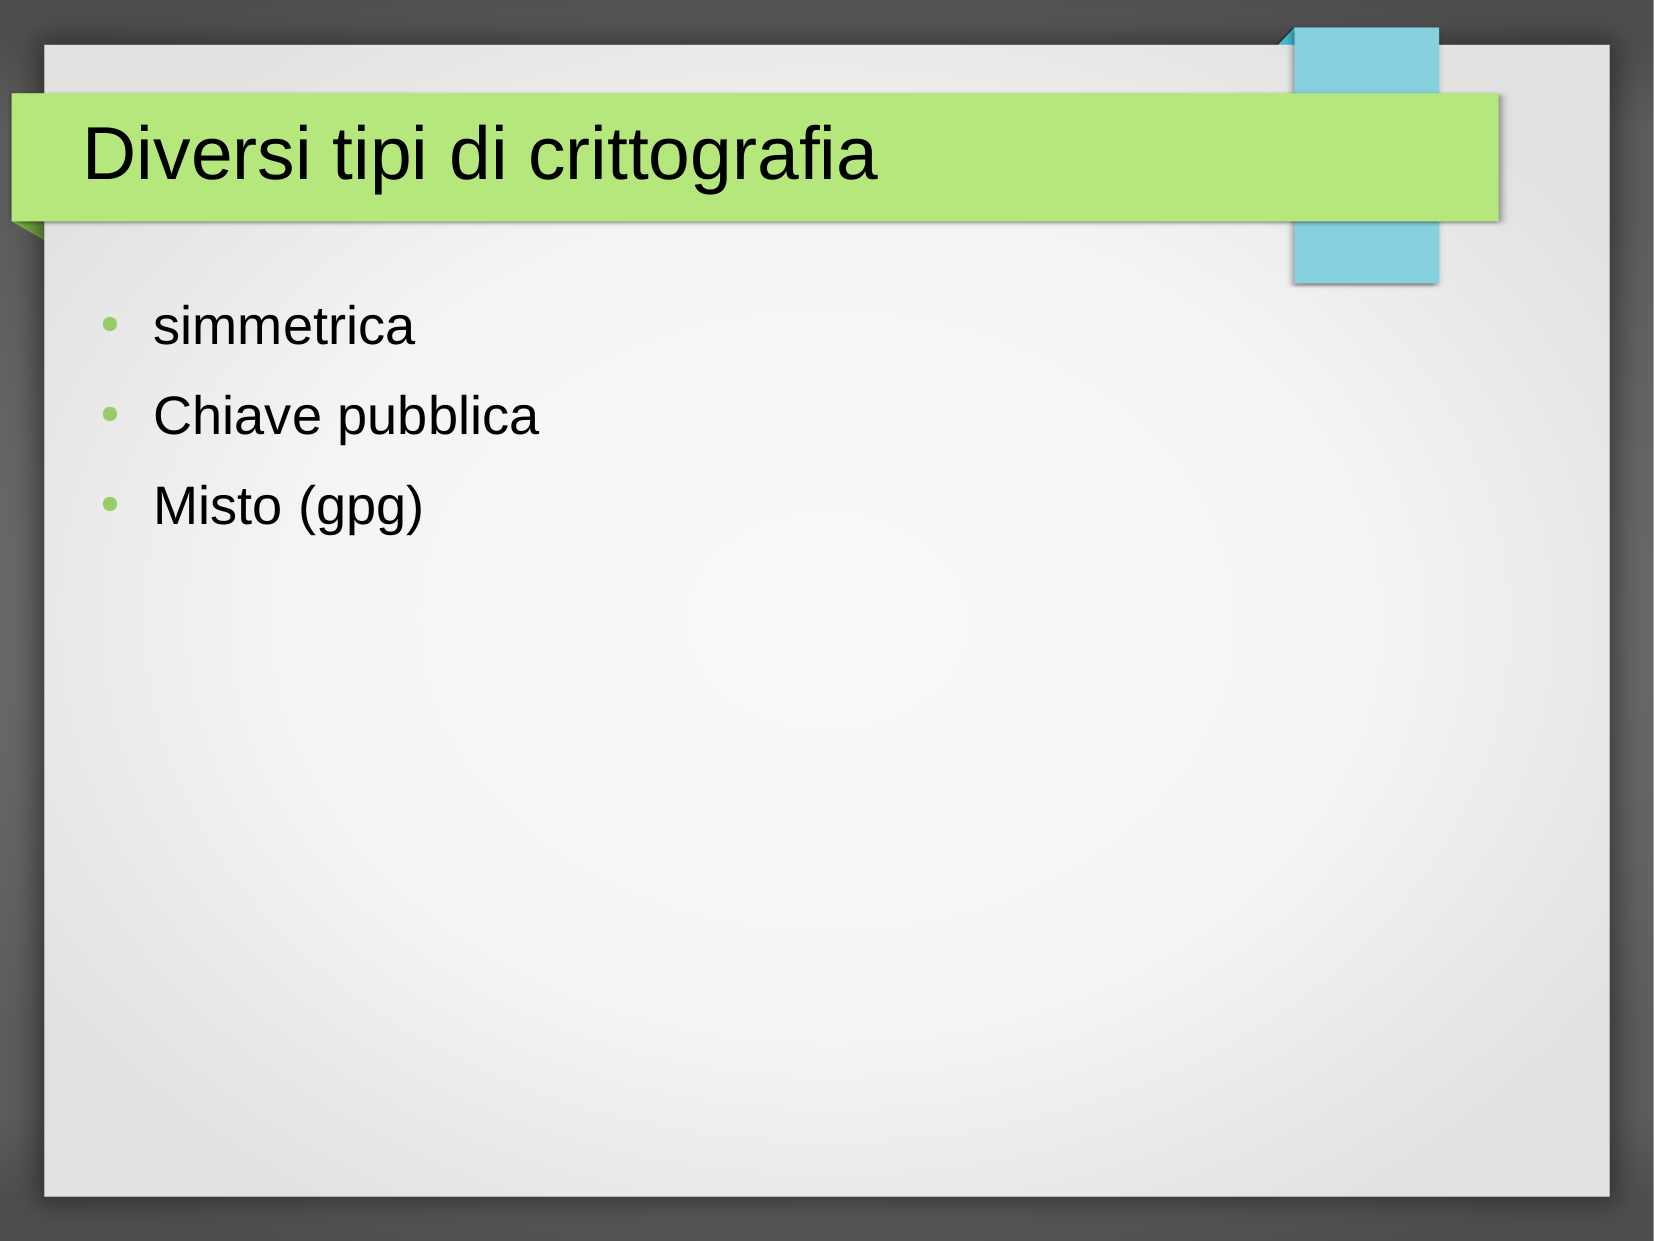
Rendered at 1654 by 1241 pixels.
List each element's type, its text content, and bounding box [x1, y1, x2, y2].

title Diversi tipi di crittografia [82, 94, 1264, 213]
picture [0, 0, 1654, 1241]
list simmetrica Chiave pubblica Misto (gpg) [82, 295, 1571, 1015]
